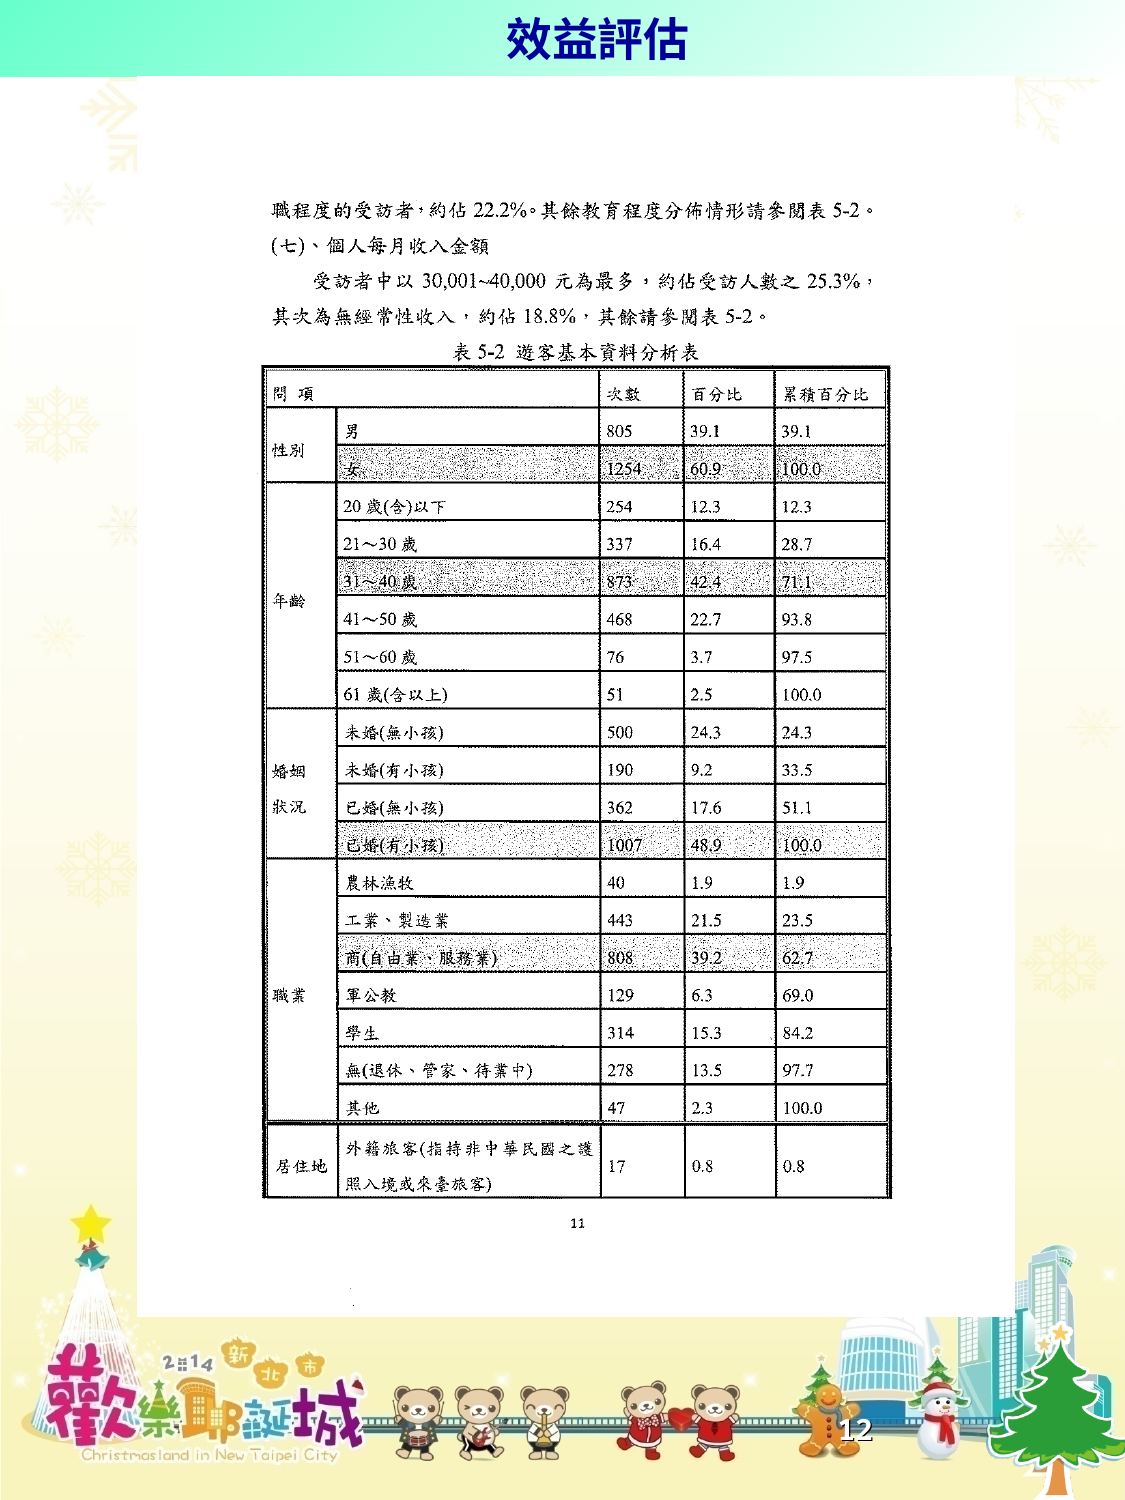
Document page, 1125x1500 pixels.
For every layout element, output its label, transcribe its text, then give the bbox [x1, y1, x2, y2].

title 效益評估 [196, 0, 1000, 76]
text_box 12 [822, 1390, 1085, 1471]
picture [137, 76, 1015, 1317]
